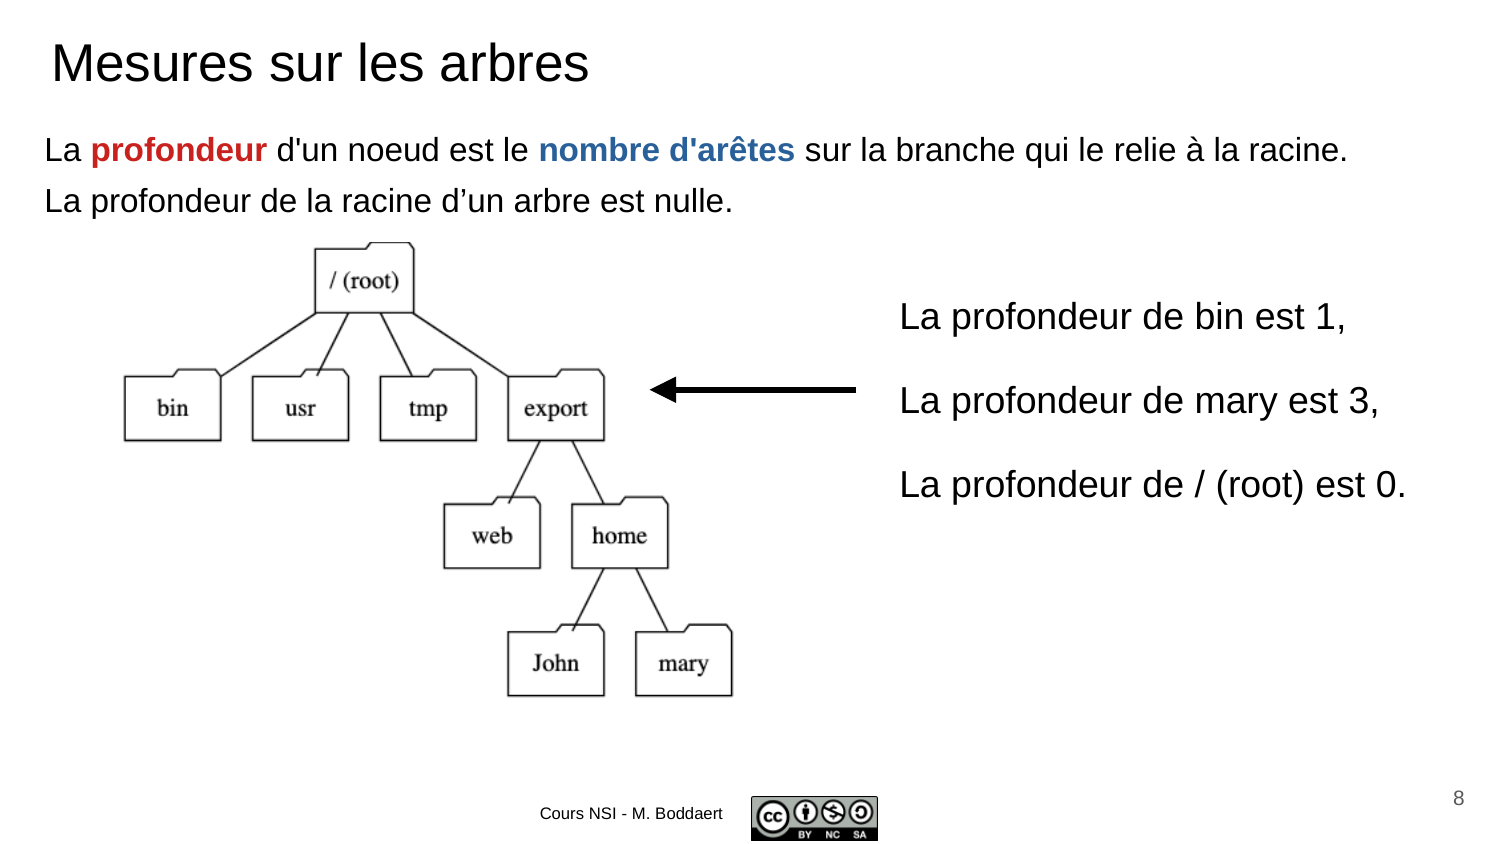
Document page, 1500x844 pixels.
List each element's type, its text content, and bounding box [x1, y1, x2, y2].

picture [118, 242, 739, 703]
picture [751, 796, 878, 841]
title Mesures sur les arbres [51, 13, 1449, 108]
text_box La profondeur de bin est 1, La profondeur de mary est 3, La profondeur de / (root) est 0. [884, 287, 1477, 564]
slide_number <numéro> [1389, 764, 1480, 830]
text_box La profondeur d'un noeud est le nombre d'arêtes sur la branche qui le relie à la racine. La profondeur de la racine d’un arbre est nulle. [29, 120, 1477, 207]
